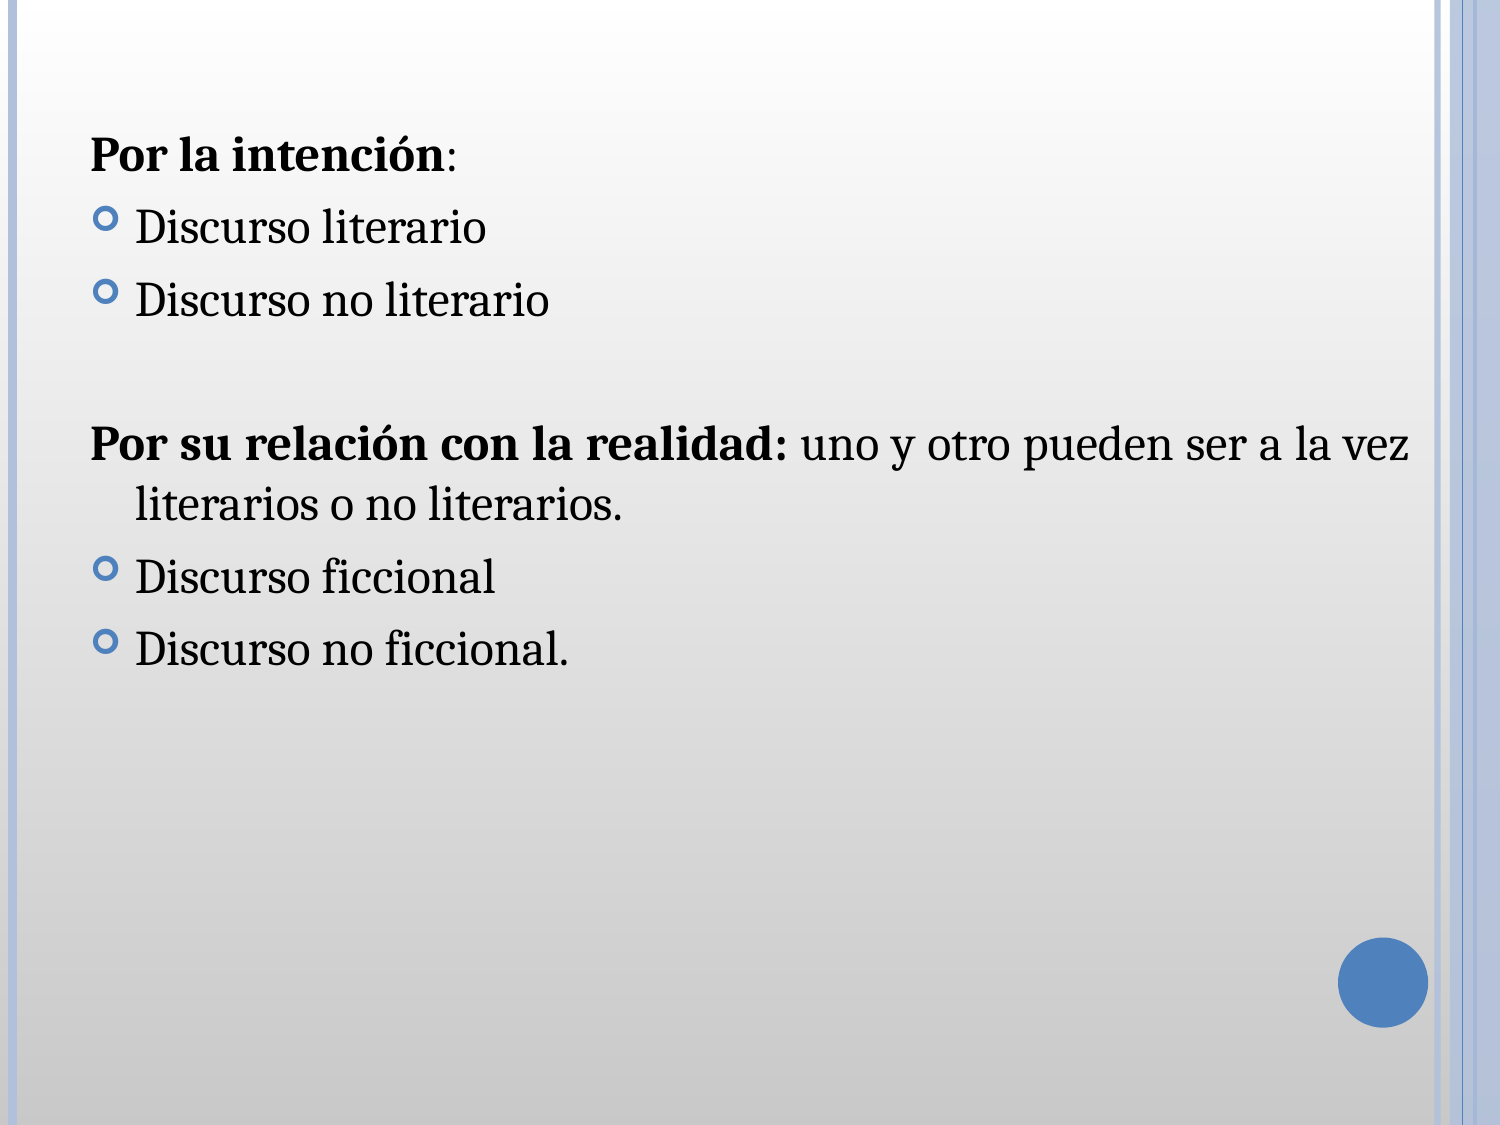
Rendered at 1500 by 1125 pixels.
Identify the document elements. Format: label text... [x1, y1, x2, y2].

list Por la intención: Discurso literario Discurso no literario Por su relación con la realidad: uno y otro pueden ser a la vez literarios o no literarios. Discurso ficcional Discurso no ficcional. [75, 113, 1426, 1005]
